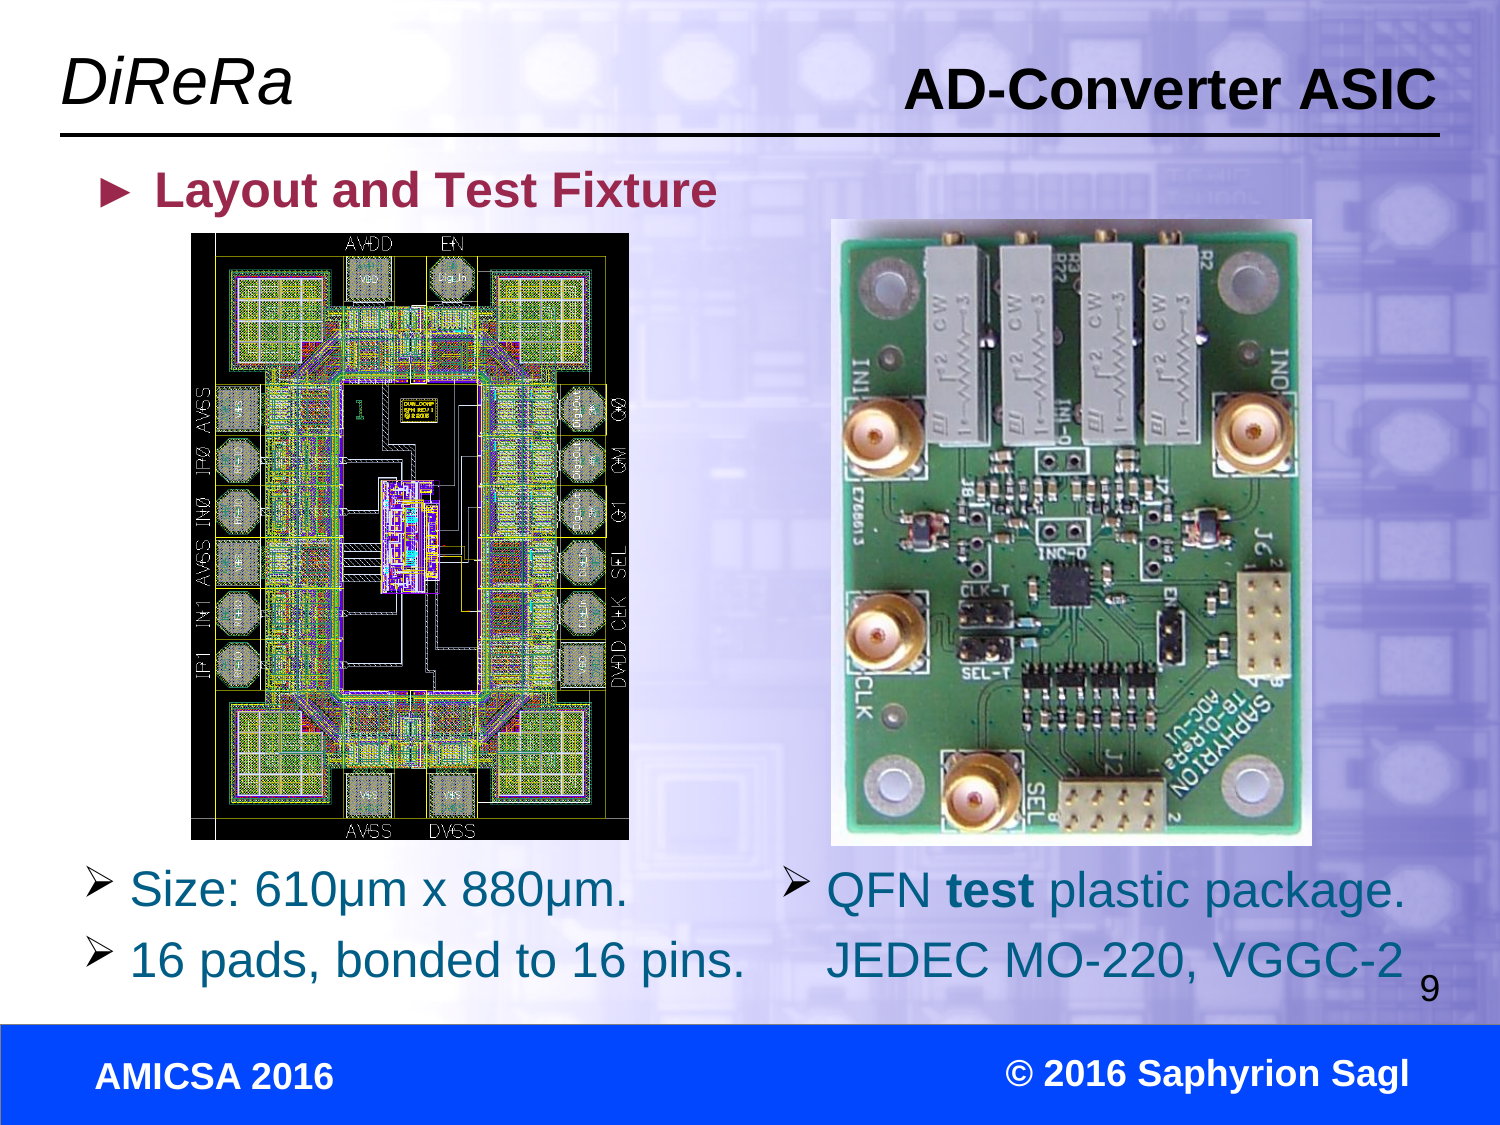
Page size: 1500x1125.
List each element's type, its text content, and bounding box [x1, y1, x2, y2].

picture [831, 219, 1312, 846]
text_box AD-Converter ASIC [735, 44, 1453, 129]
text_box ► Layout and Test Fixture [76, 150, 736, 226]
text_box QFN test plastic package. JEDEC MO-220, VGGC-2 [779, 857, 1448, 988]
text_box Size: 610μm x 880μm. 16 pads, bonded to 16 pins. [82, 856, 751, 988]
table_cell 115.38MHz [5, 0, 1500, 1024]
picture [191, 233, 629, 841]
